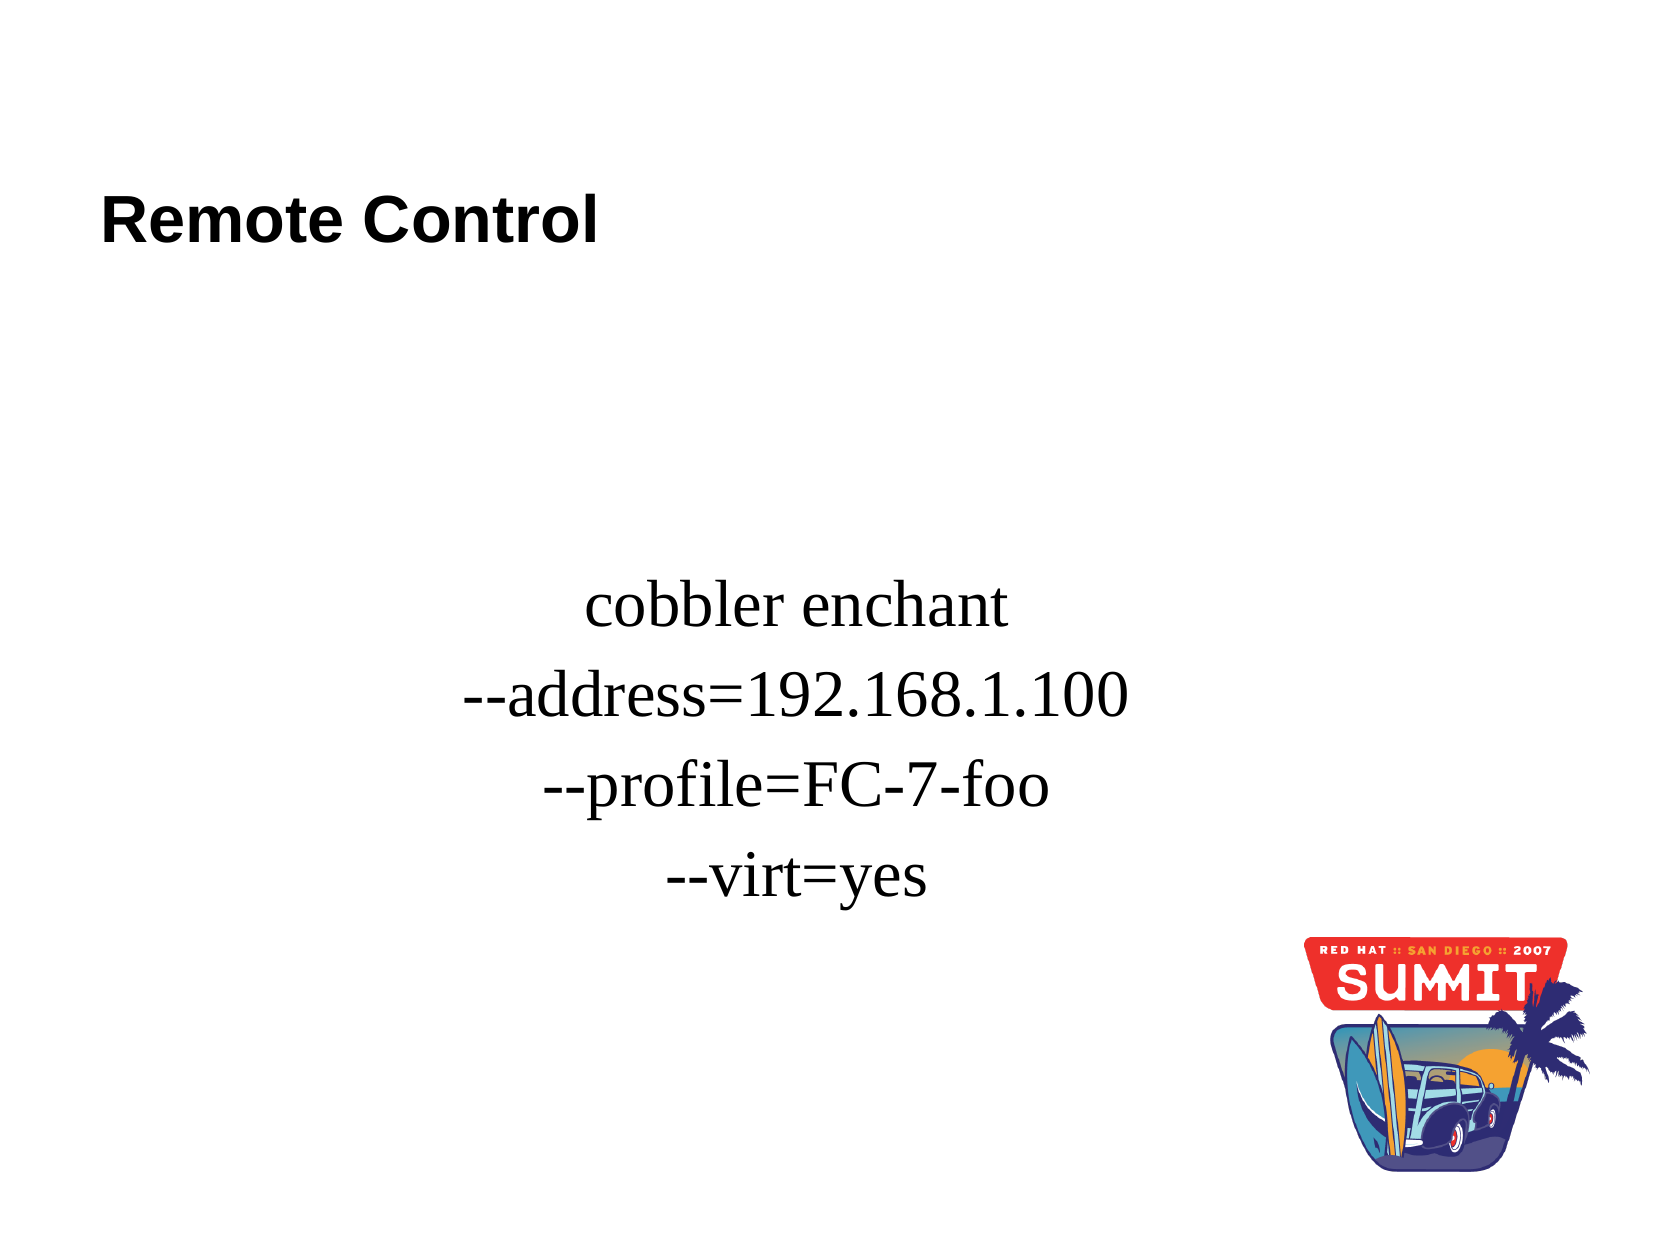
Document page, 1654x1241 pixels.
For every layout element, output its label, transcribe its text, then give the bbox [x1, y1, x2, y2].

subtitle cobbler enchant --address=192.168.1.100 --profile=FC-7-foo --virt=yes [94, 304, 1500, 1174]
title Remote Control [100, 164, 1506, 275]
picture [1500, 937, 1590, 1172]
